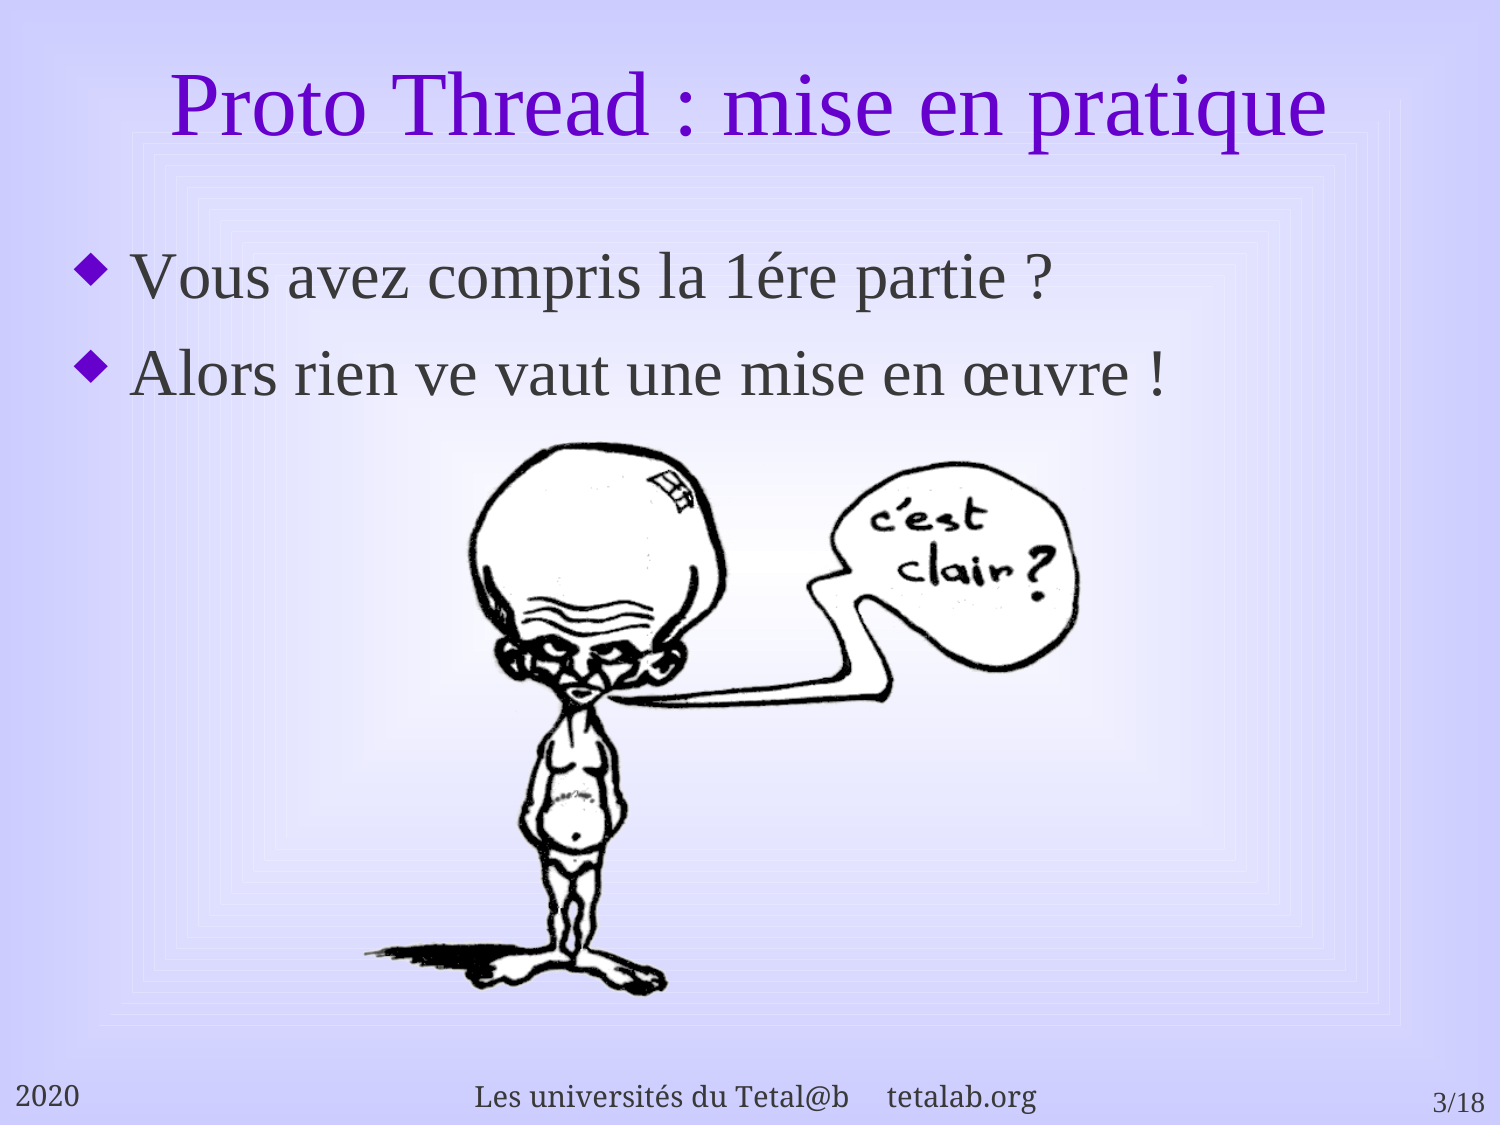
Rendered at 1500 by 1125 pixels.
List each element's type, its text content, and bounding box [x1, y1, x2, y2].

list Vous avez compris la 1ére partie ? Alors rien ve vaut une mise en œuvre ! [59, 224, 1441, 532]
picture [354, 532, 1087, 1004]
title Proto Thread : mise en pratique [0, 0, 1500, 198]
